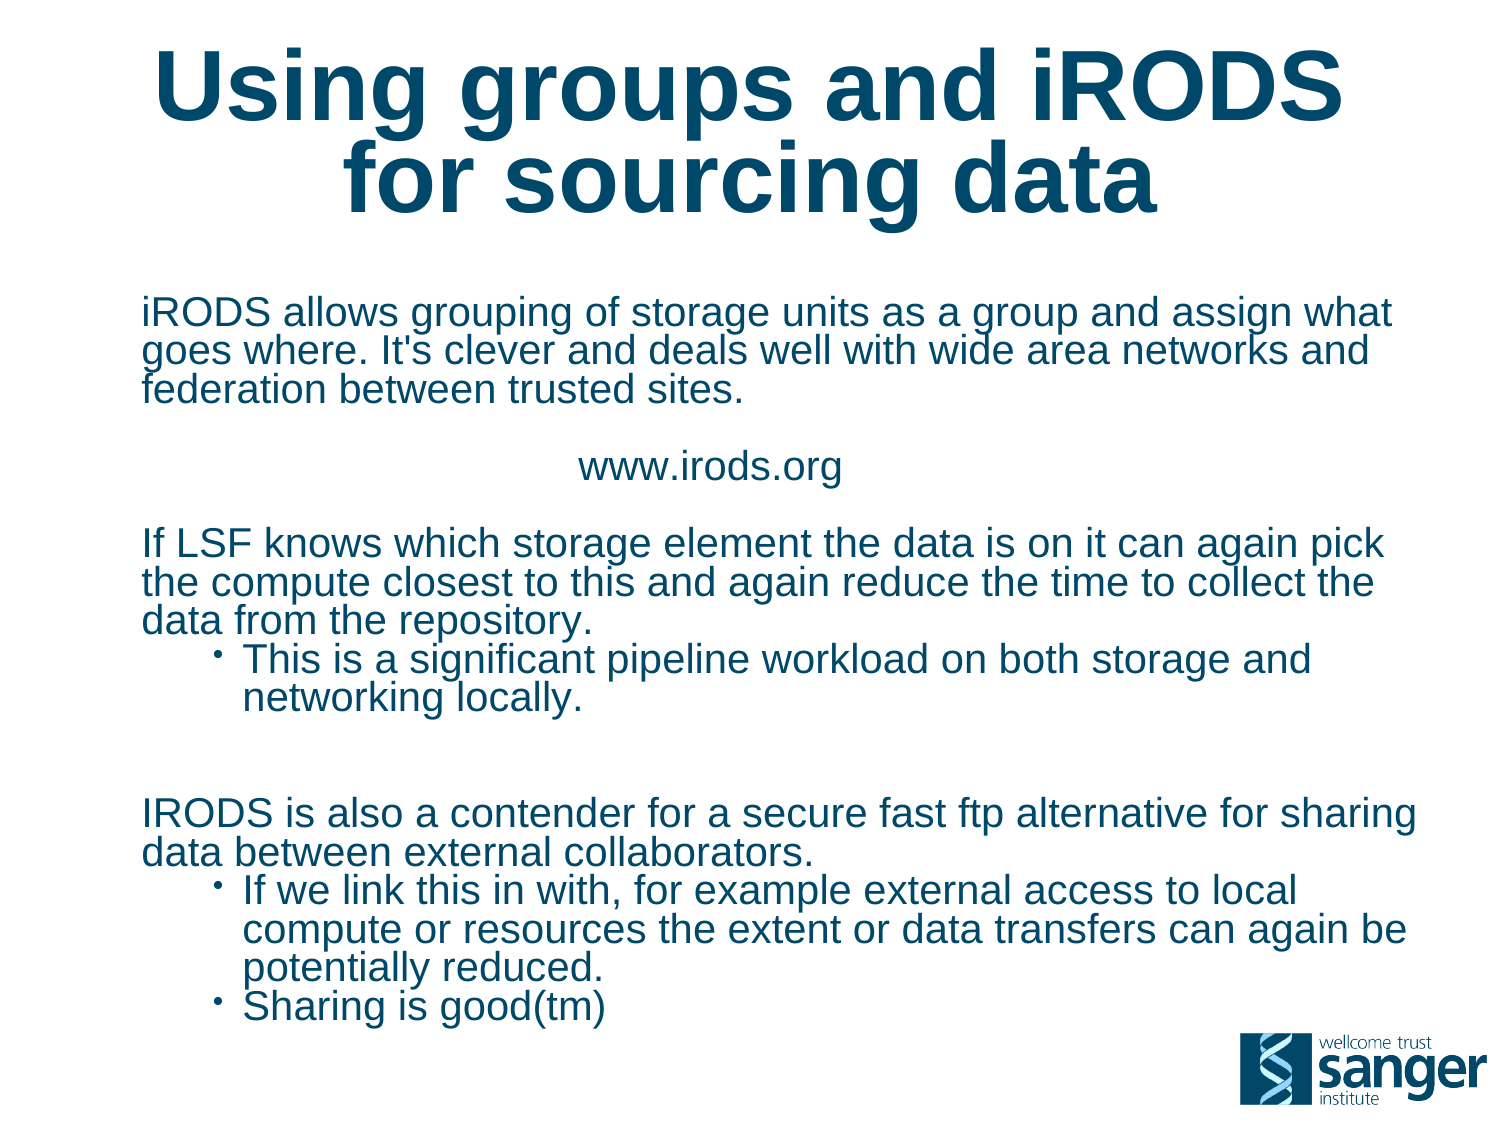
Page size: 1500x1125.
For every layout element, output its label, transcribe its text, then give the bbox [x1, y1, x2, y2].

picture [1425, 1033, 1487, 1105]
list iRODS allows grouping of storage units as a group and assign what goes where. It's clever and deals well with wide area networks and federation between trusted sites. www.irods.org If LSF knows which storage element the data is on it can again pick the compute closest to this and again reduce the time to collect the data from the repository. This is a significant pipeline workload on both storage and networking locally. IRODS is also a contender for a secure fast ftp alternative for sharing data between external collaborators. If we link this in with, for example external access to local compute or resources the extent or data transfers can again be potentially reduced. Sharing is good(tm) [75, 295, 1425, 1114]
title Using groups and iRODS for sourcing data [75, 36, 1425, 242]
